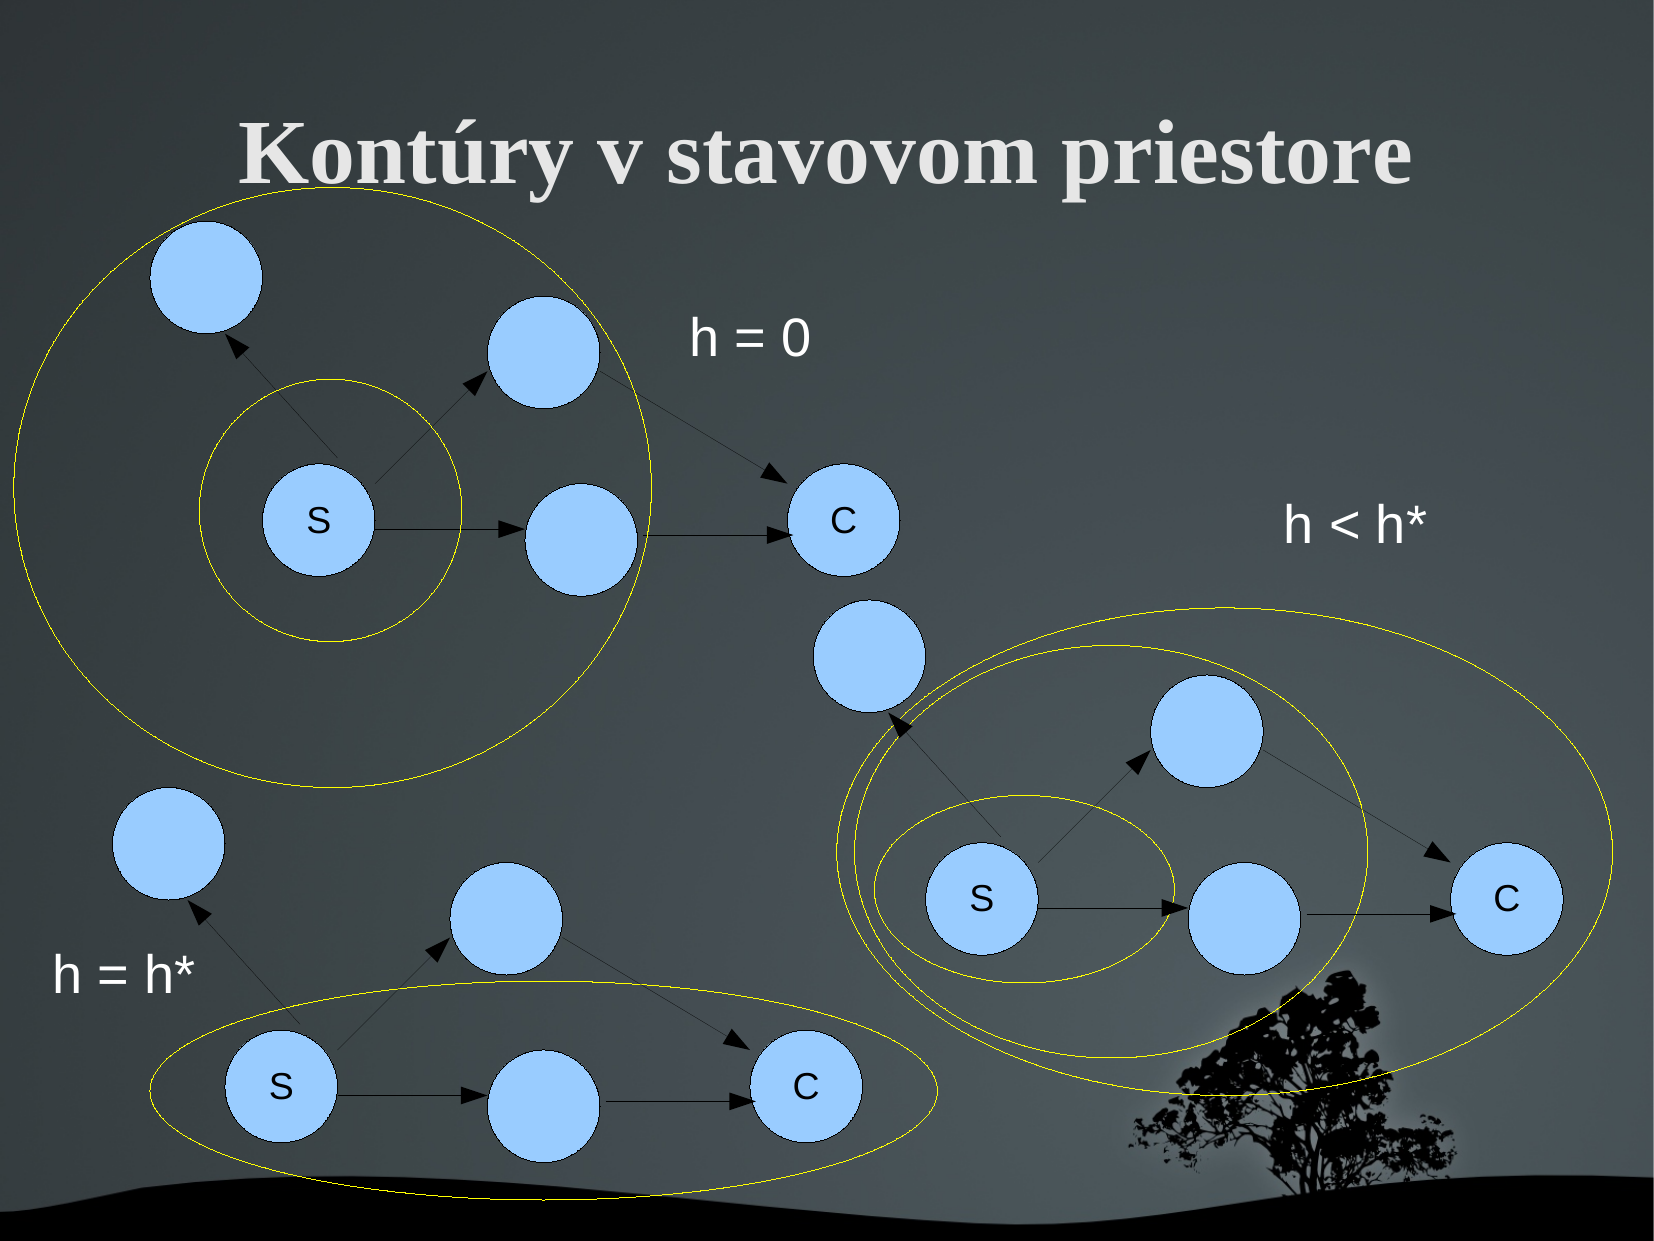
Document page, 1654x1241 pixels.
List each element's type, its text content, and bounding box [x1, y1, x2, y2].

text_box [524, 483, 638, 597]
picture [0, 0, 1654, 1241]
text_box C [749, 1030, 863, 1143]
title Kontúry v stavovom priestore [82, 49, 1571, 257]
text_box h < h* [1269, 487, 1495, 563]
text_box [487, 296, 601, 409]
text_box [487, 1049, 601, 1163]
text_box [112, 787, 226, 901]
text_box [449, 862, 563, 976]
text_box C [787, 463, 901, 577]
text_box [149, 221, 263, 334]
text_box S [262, 463, 376, 577]
text_box [1188, 862, 1301, 976]
text_box h = 0 [675, 300, 863, 376]
text_box C [1450, 842, 1564, 956]
text_box [813, 599, 926, 713]
text_box S [925, 842, 1039, 956]
text_box [1150, 674, 1264, 788]
text_box S [224, 1030, 338, 1143]
text_box h = h* [37, 937, 263, 1013]
